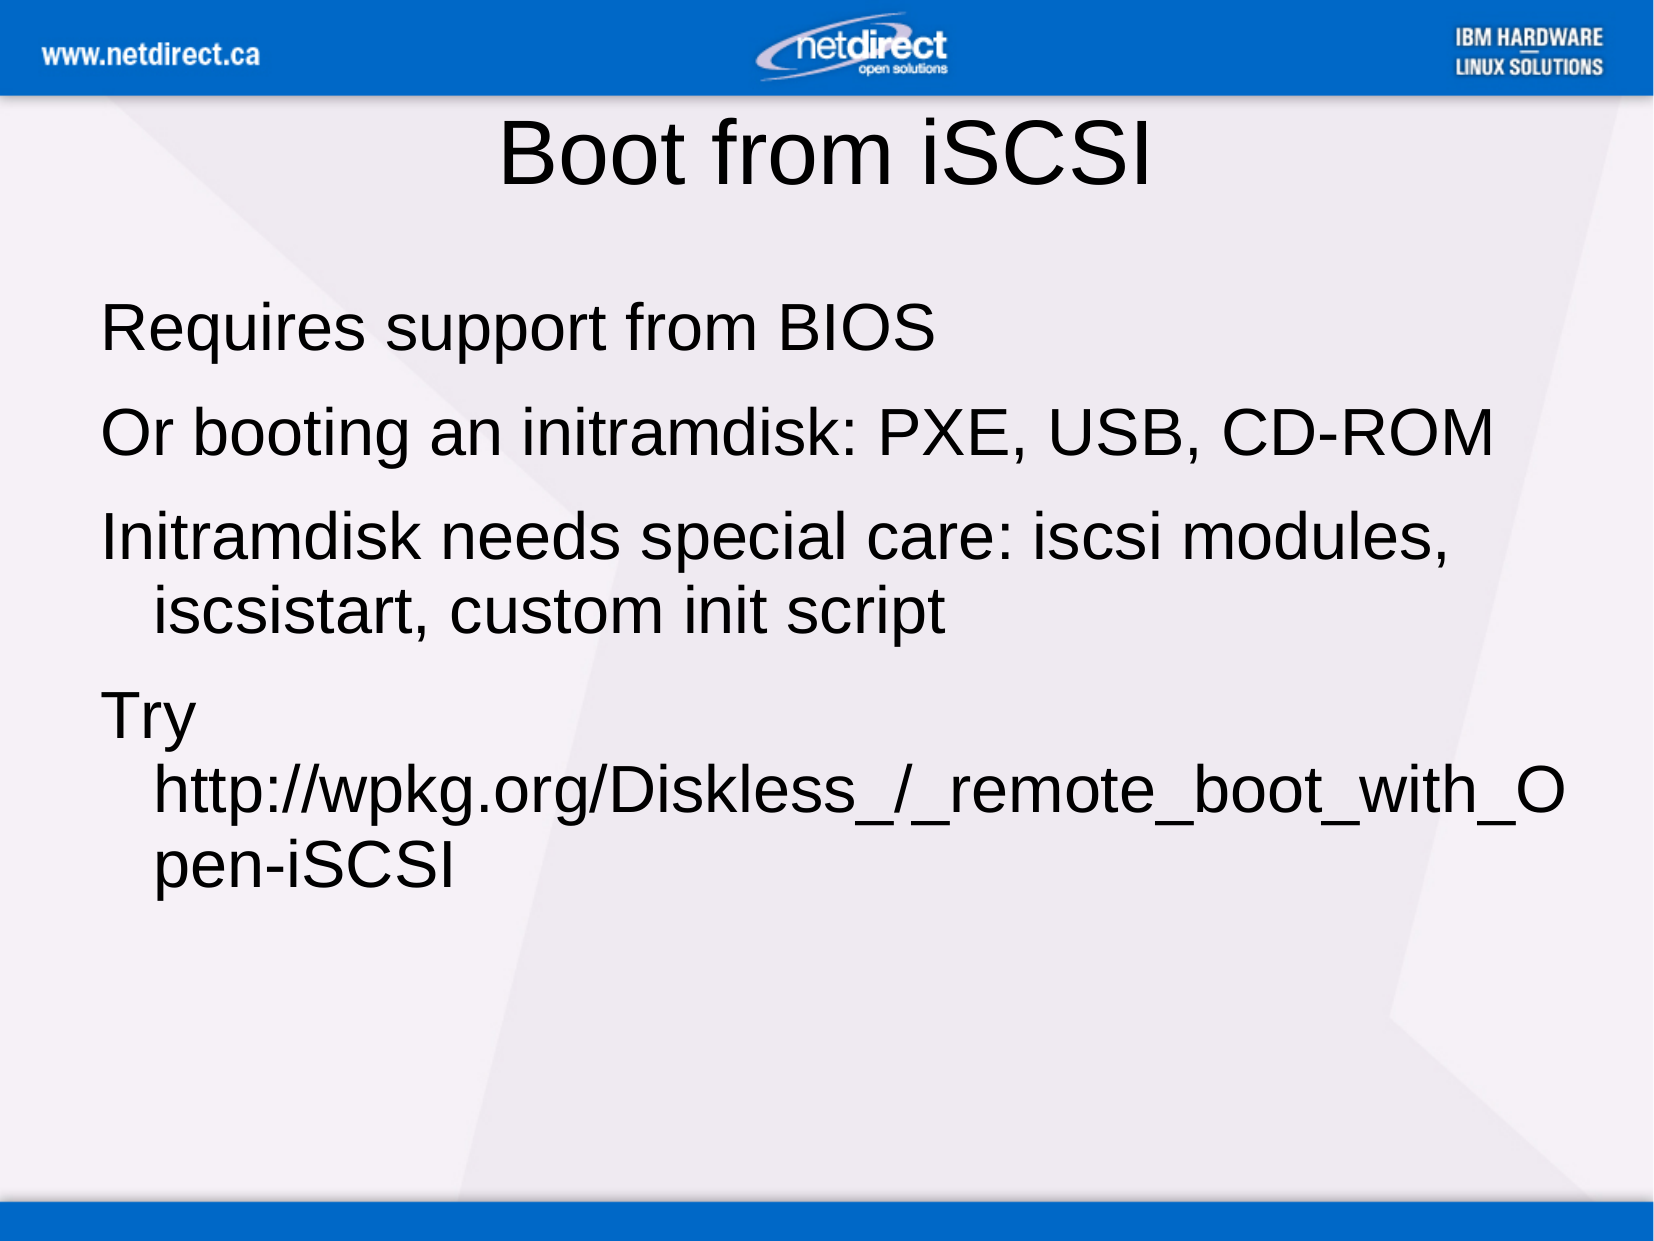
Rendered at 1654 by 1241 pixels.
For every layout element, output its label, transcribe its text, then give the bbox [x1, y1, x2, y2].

list Requires support from BIOS Or booting an initramdisk: PXE, USB, CD-ROM Initramdisk needs special care: iscsi modules, iscsistart, custom init script Try http://wpkg.org/Diskless_/_remote_boot_with_Open-iSCSI [82, 290, 1571, 1094]
picture [0, 0, 1654, 1241]
title Boot from iSCSI [82, 56, 1571, 250]
